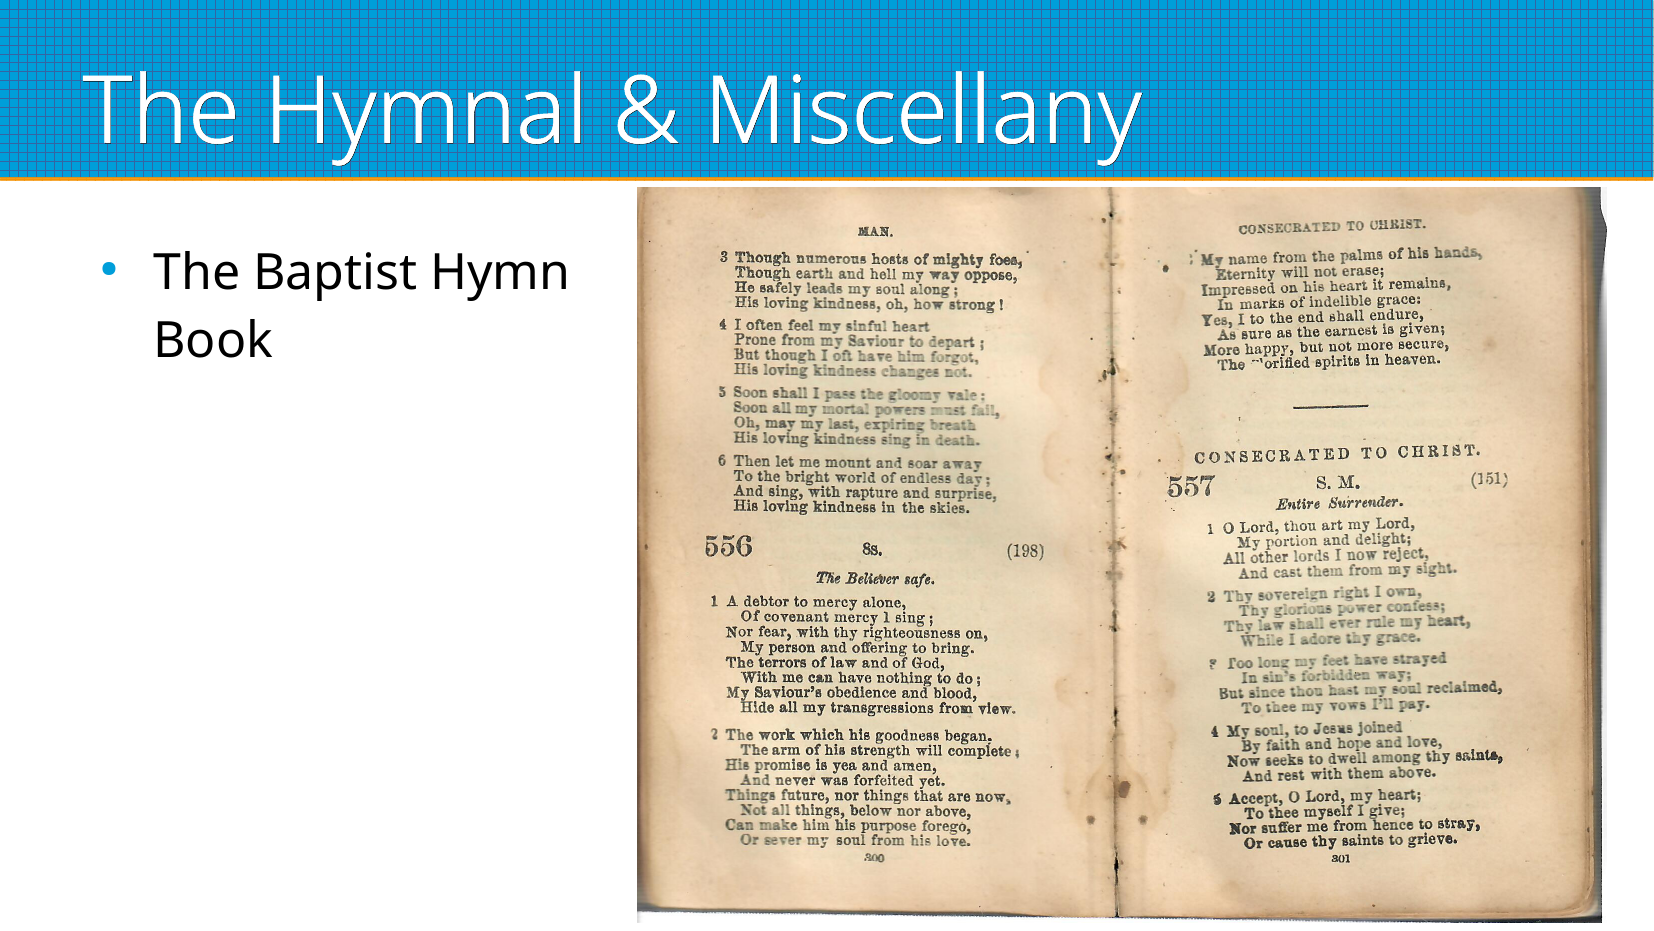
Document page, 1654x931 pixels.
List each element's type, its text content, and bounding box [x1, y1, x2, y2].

list The Baptist Hymn Book [82, 236, 601, 863]
title The Hymnal & Miscellany [82, 14, 1571, 171]
picture [637, 187, 1607, 923]
